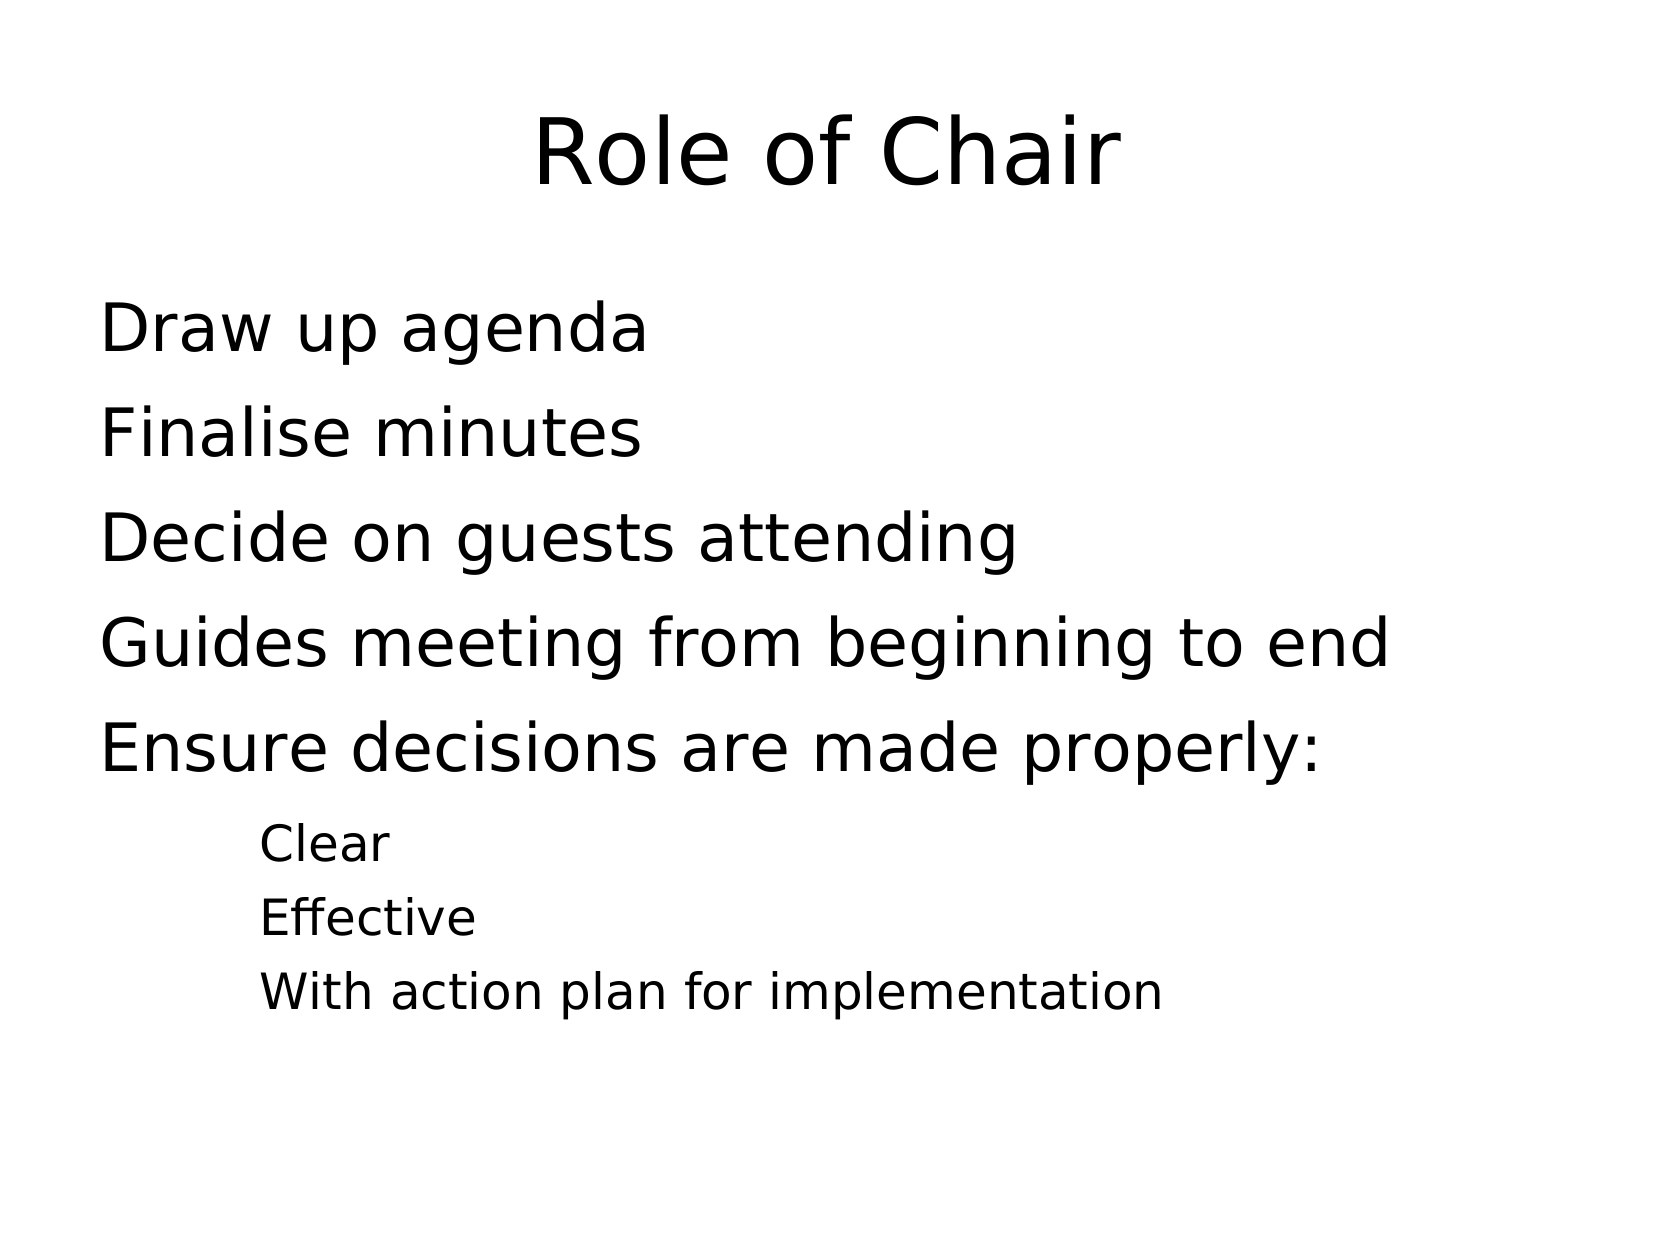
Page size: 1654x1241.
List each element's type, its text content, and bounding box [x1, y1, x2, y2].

list Draw up agenda Finalise minutes Decide on guests attending Guides meeting from beginning to end Ensure decisions are made properly: Clear Effective With action plan for implementation [82, 290, 1571, 1094]
title Role of Chair [82, 56, 1571, 250]
